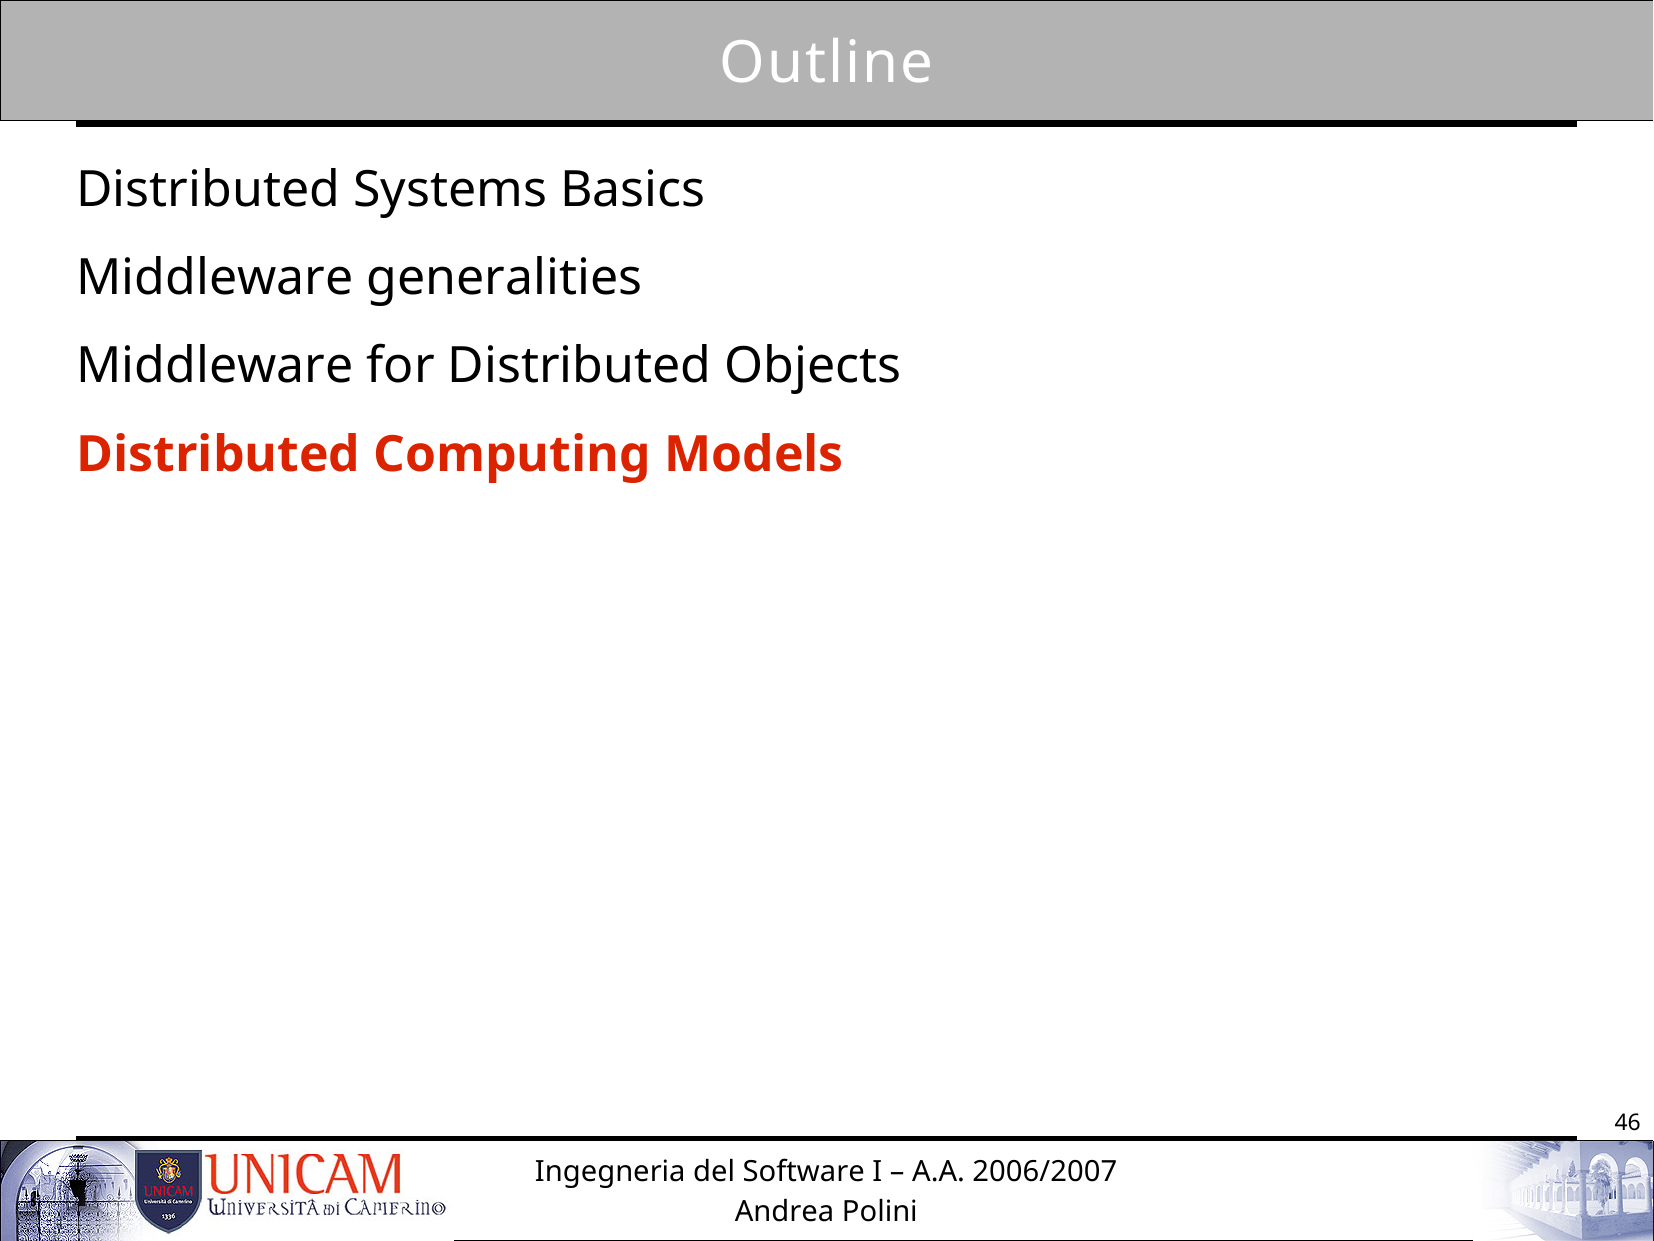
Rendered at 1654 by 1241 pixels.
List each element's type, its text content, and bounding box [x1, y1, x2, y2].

title Outline [0, 0, 1653, 121]
list Distributed Systems Basics Middleware generalities Middleware for Distributed Objects Distributed Computing Models [76, 152, 1577, 671]
picture [1473, 1141, 1654, 1241]
picture [0, 1141, 454, 1241]
